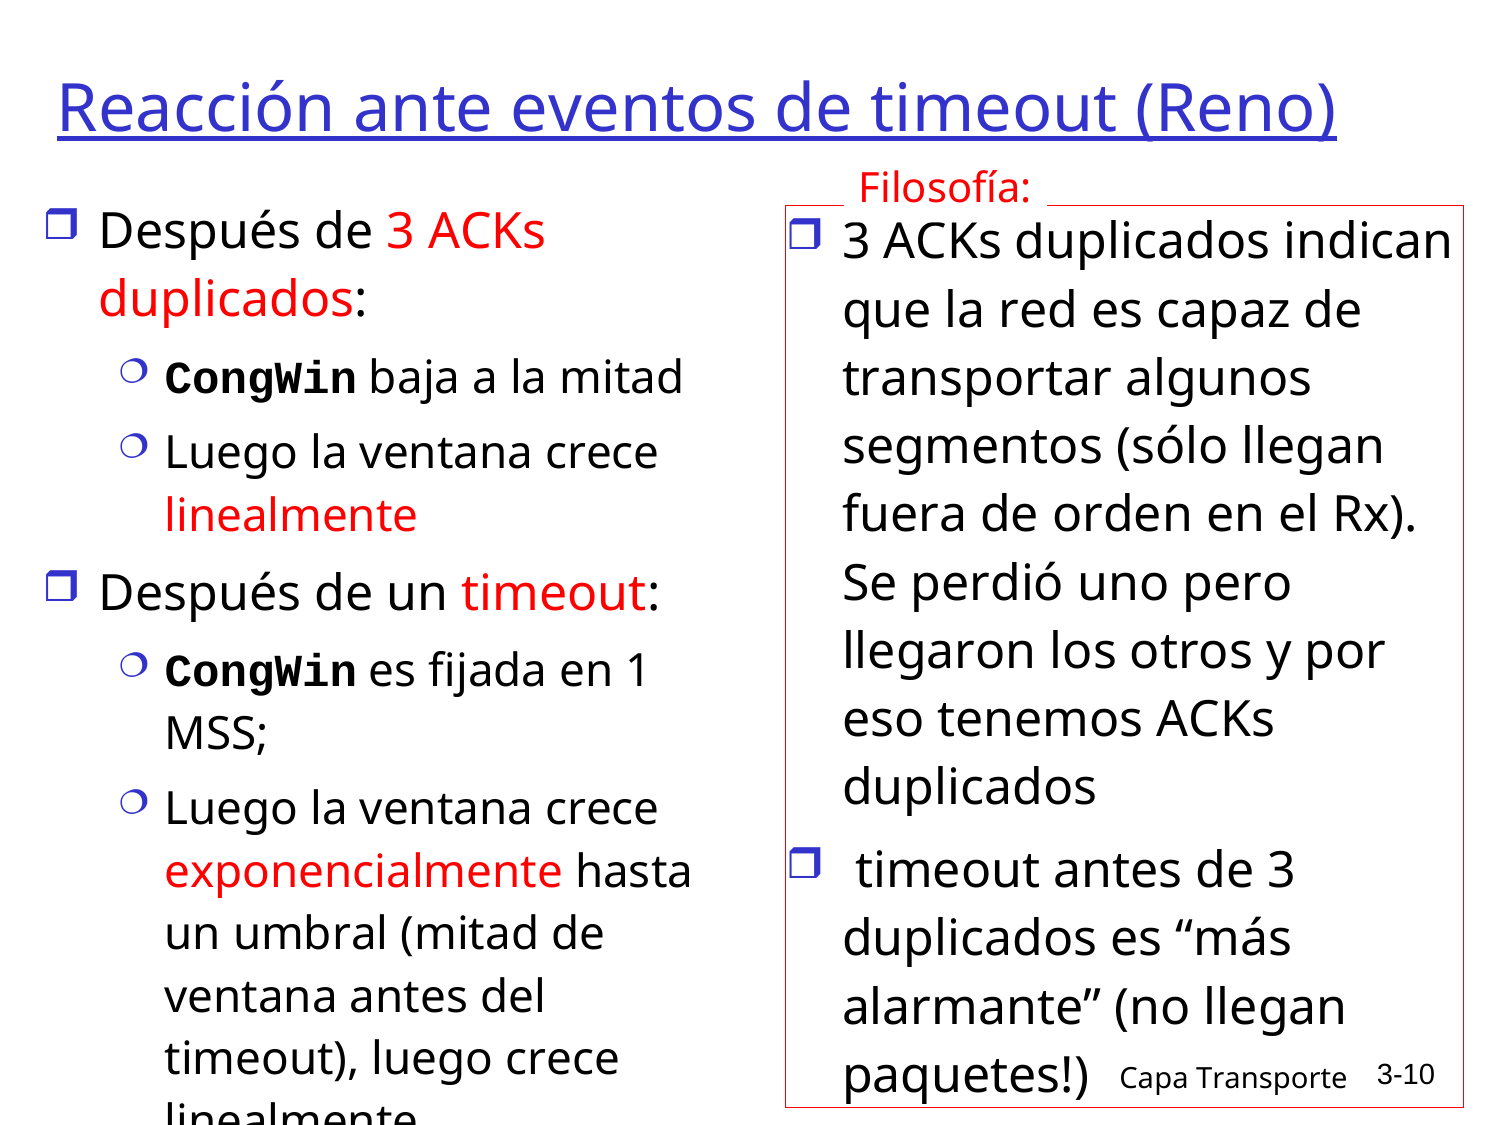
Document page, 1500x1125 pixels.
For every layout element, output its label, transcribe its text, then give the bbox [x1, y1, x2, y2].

list 3 ACKs duplicados indican que la red es capaz de transportar algunos segmentos (sólo llegan fuera de orden en el Rx). Se perdió uno pero llegaron los otros y por eso tenemos ACKs duplicados timeout antes de 3 duplicados es “más alarmante” (no llegan paquetes!) [785, 205, 1464, 1040]
title Reacción ante eventos de timeout (Reno) [41, 15, 1463, 196]
text_box Filosofía: [843, 149, 1048, 223]
list Después de 3 ACKs duplicados: CongWin baja a la mitad Luego la ventana crece linealmente Después de un timeout: CongWin es fijada en 1 MSS; Luego la ventana crece exponencialmente hasta un umbral (mitad de ventana antes del timeout), luego crece linealmente [27, 187, 753, 1035]
